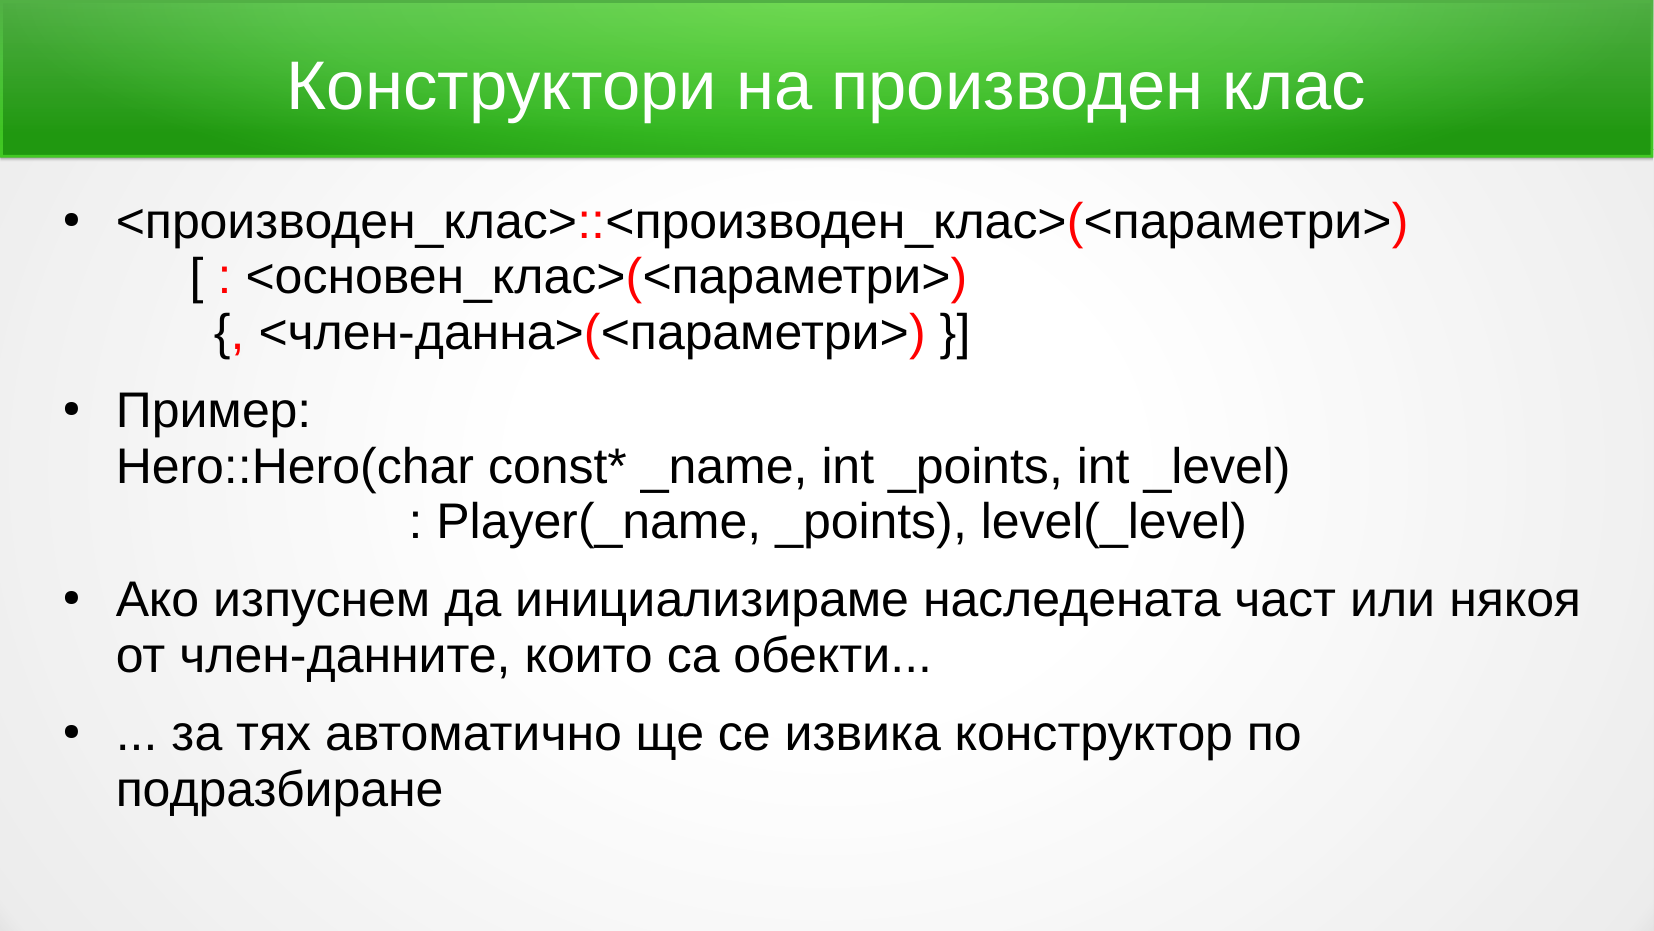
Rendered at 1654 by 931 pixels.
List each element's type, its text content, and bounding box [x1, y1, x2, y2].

list <производен_клас>::<производен_клас>(<параметри>) [ : <основен_клас>(<параметри>) {, <член-данна>(<параметри>) }] Пример: Hero::Hero(char const* _name, int _points, int _level) : Player(_name, _points), level(_level) Ако изпуснем да инициализираме наследената част или някоя от член-данните, които са обекти... ... за тях автоматично ще се извика конструктор по подразбиране [44, 192, 1619, 898]
title Конструктори на производен клас [82, 37, 1571, 135]
